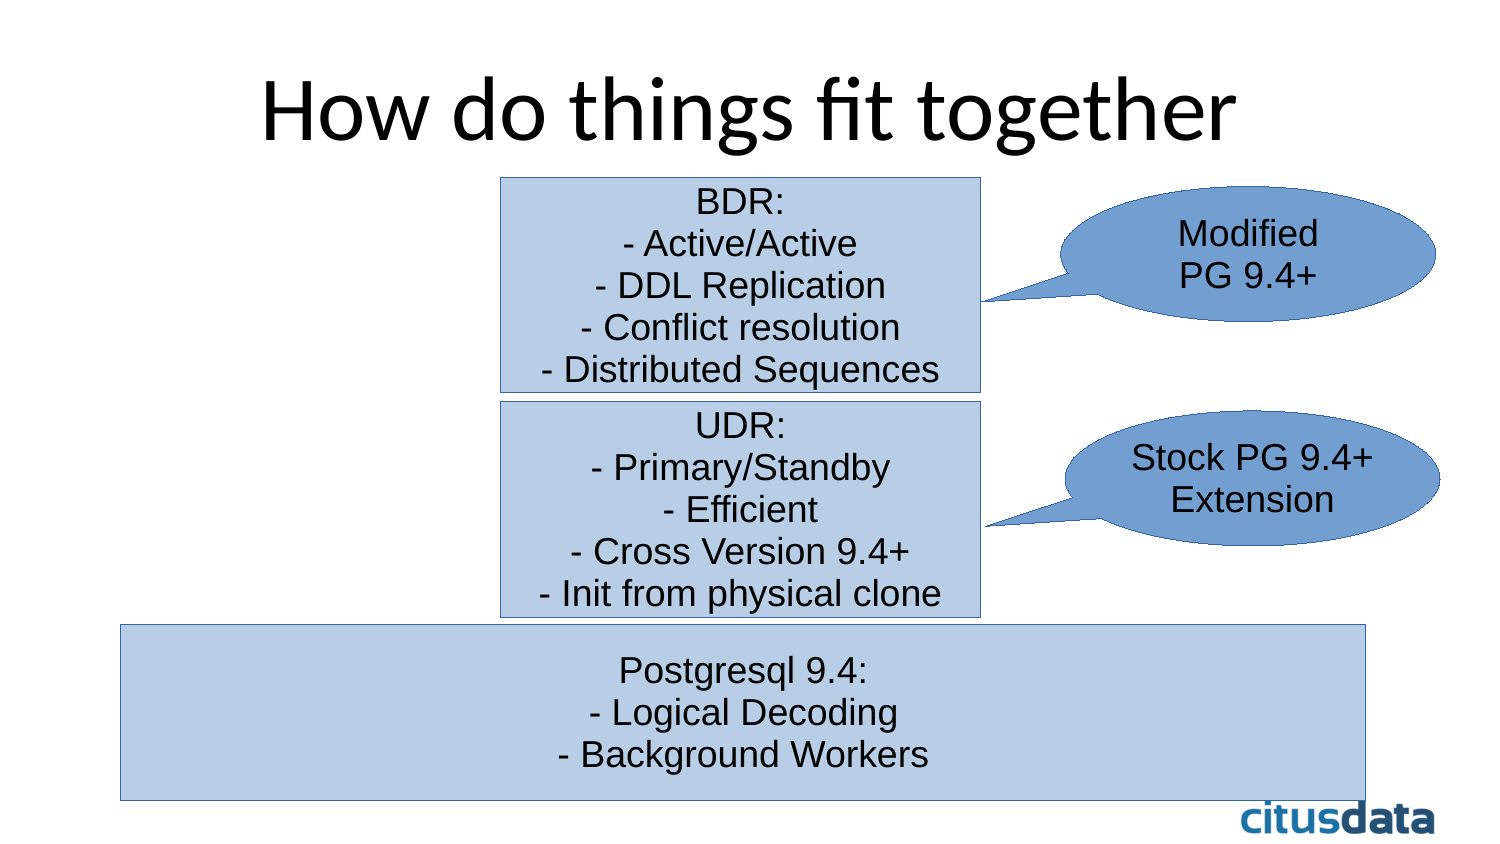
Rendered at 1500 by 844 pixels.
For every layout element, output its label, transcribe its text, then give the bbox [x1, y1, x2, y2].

title How do things fit together [75, 33, 1425, 175]
text_box Postgresql 9.4: - Logical Decoding - Background Workers [120, 624, 1366, 801]
picture [1237, 795, 1439, 837]
text_box BDR: - Active/Active - DDL Replication - Conflict resolution - Distributed Sequences [500, 177, 981, 393]
text_box Stock PG 9.4+ Extension [985, 410, 1441, 546]
text_box Modified PG 9.4+ [981, 186, 1436, 322]
text_box UDR: - Primary/Standby - Efficient - Cross Version 9.4+ - Init from physical clone [500, 401, 981, 618]
